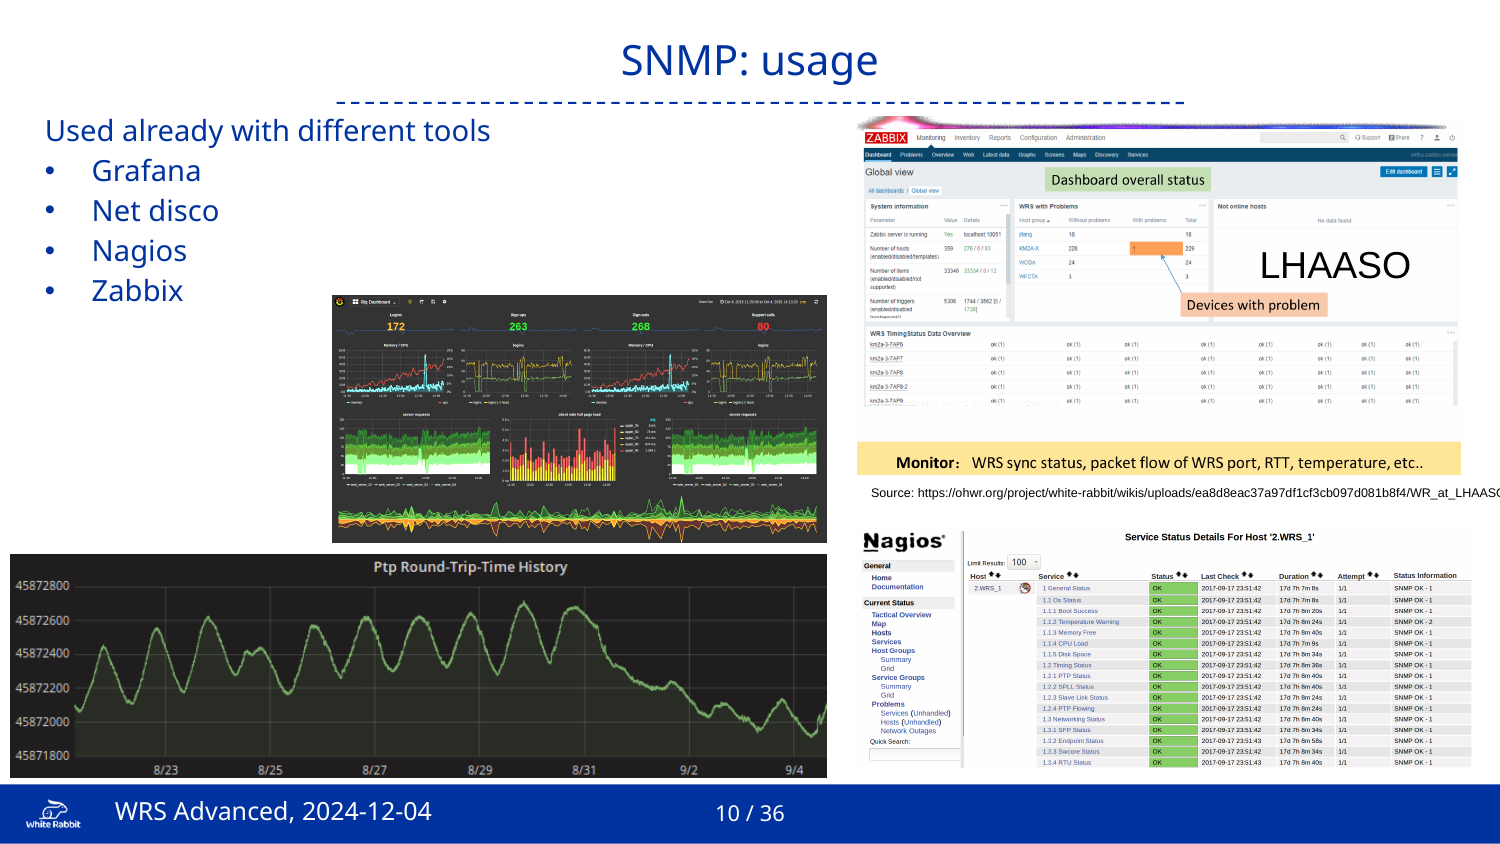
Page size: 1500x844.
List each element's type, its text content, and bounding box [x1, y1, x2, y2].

slide_number <number> / 36 [0, 791, 1500, 837]
picture [10, 554, 827, 778]
picture [332, 295, 827, 543]
picture [856, 531, 1473, 768]
title SNMP: usage [0, 0, 1500, 117]
picture [857, 116, 1461, 475]
text_box Used already with different tools Grafana Net disco Nagios Zabbix [30, 99, 916, 356]
text_box LHAASO [1244, 237, 1427, 295]
text_box Source: https://ohwr.org/project/white-rabbit/wikis/uploads/ea8d8eac37a97df1cf3cb097d081b8f4/WR_at_LHAASO.pdf [856, 478, 1500, 508]
